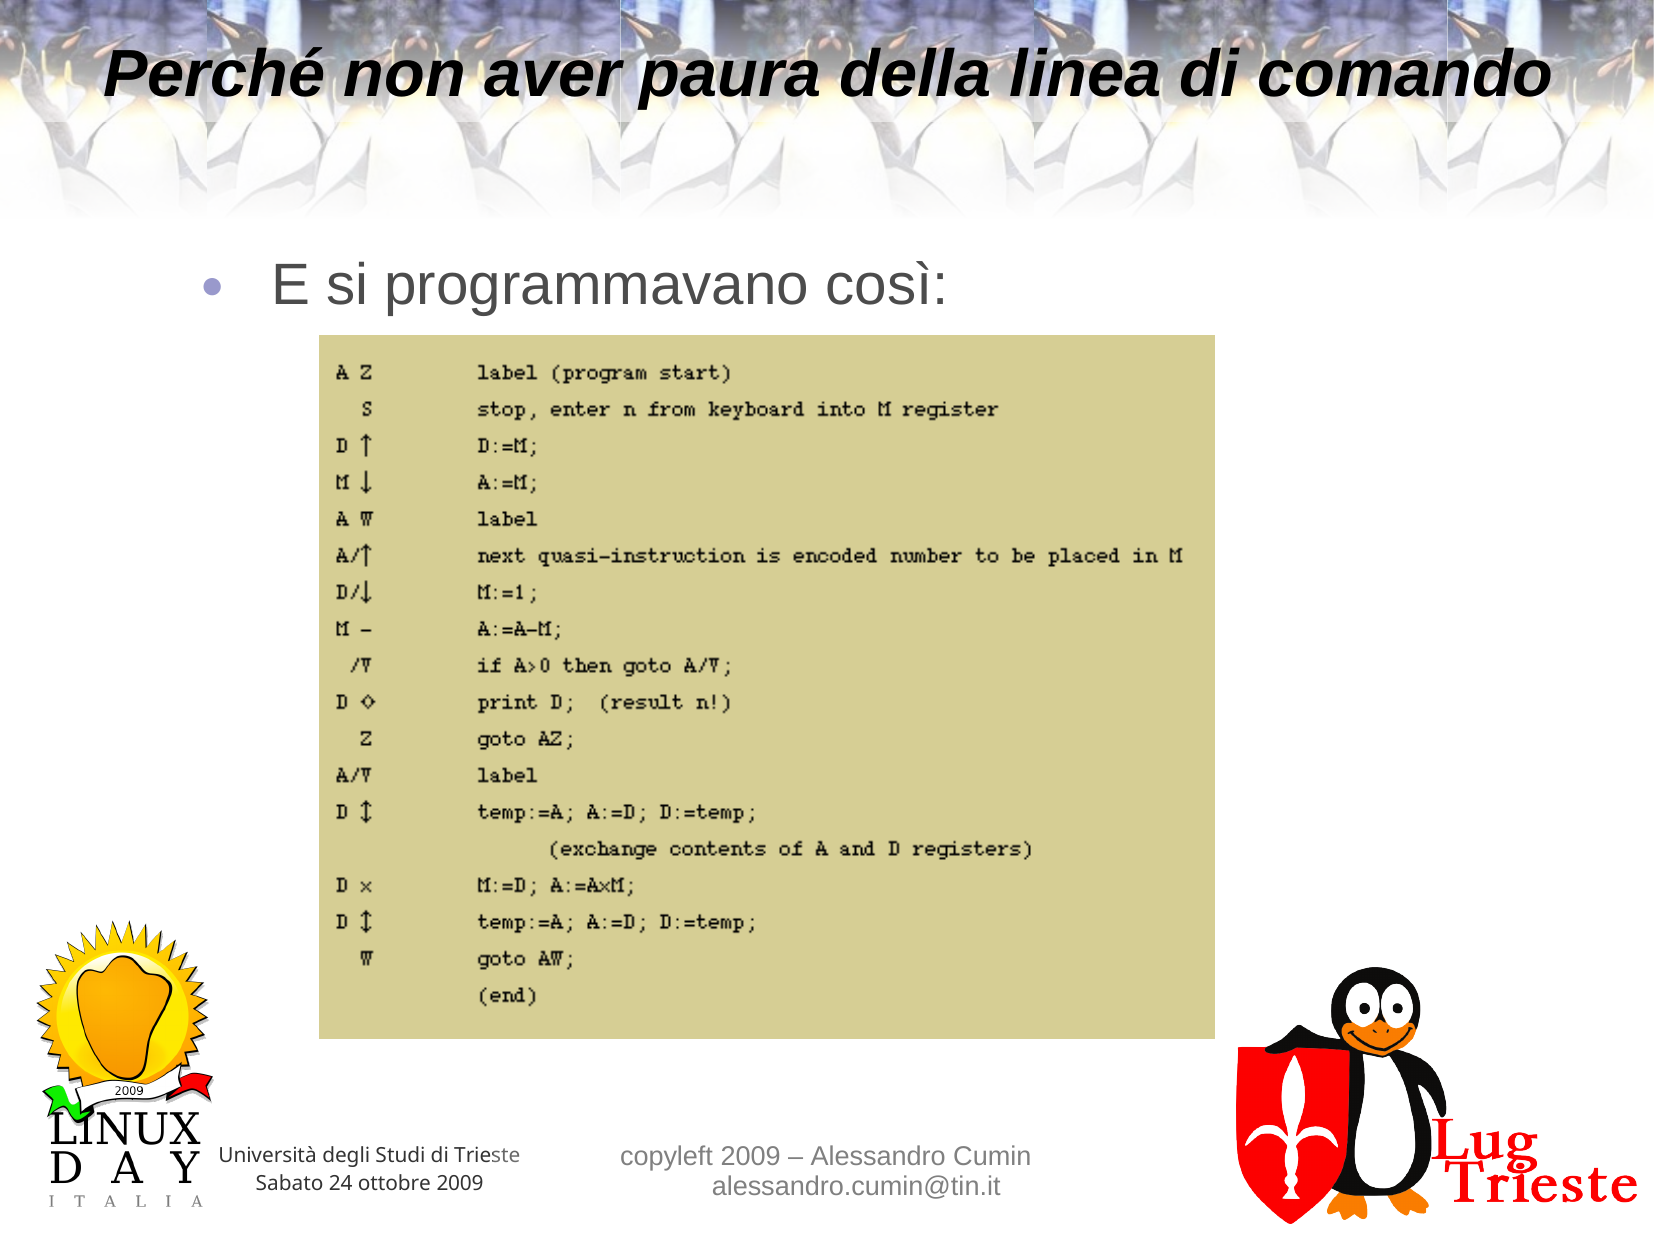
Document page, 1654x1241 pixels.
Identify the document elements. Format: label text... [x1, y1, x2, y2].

picture [319, 335, 1215, 1040]
picture [1236, 967, 1637, 1224]
title Perché non aver paura della linea di comando [49, 16, 1609, 224]
list E si programmavano così: [141, 252, 1568, 1015]
picture [36, 920, 214, 1207]
